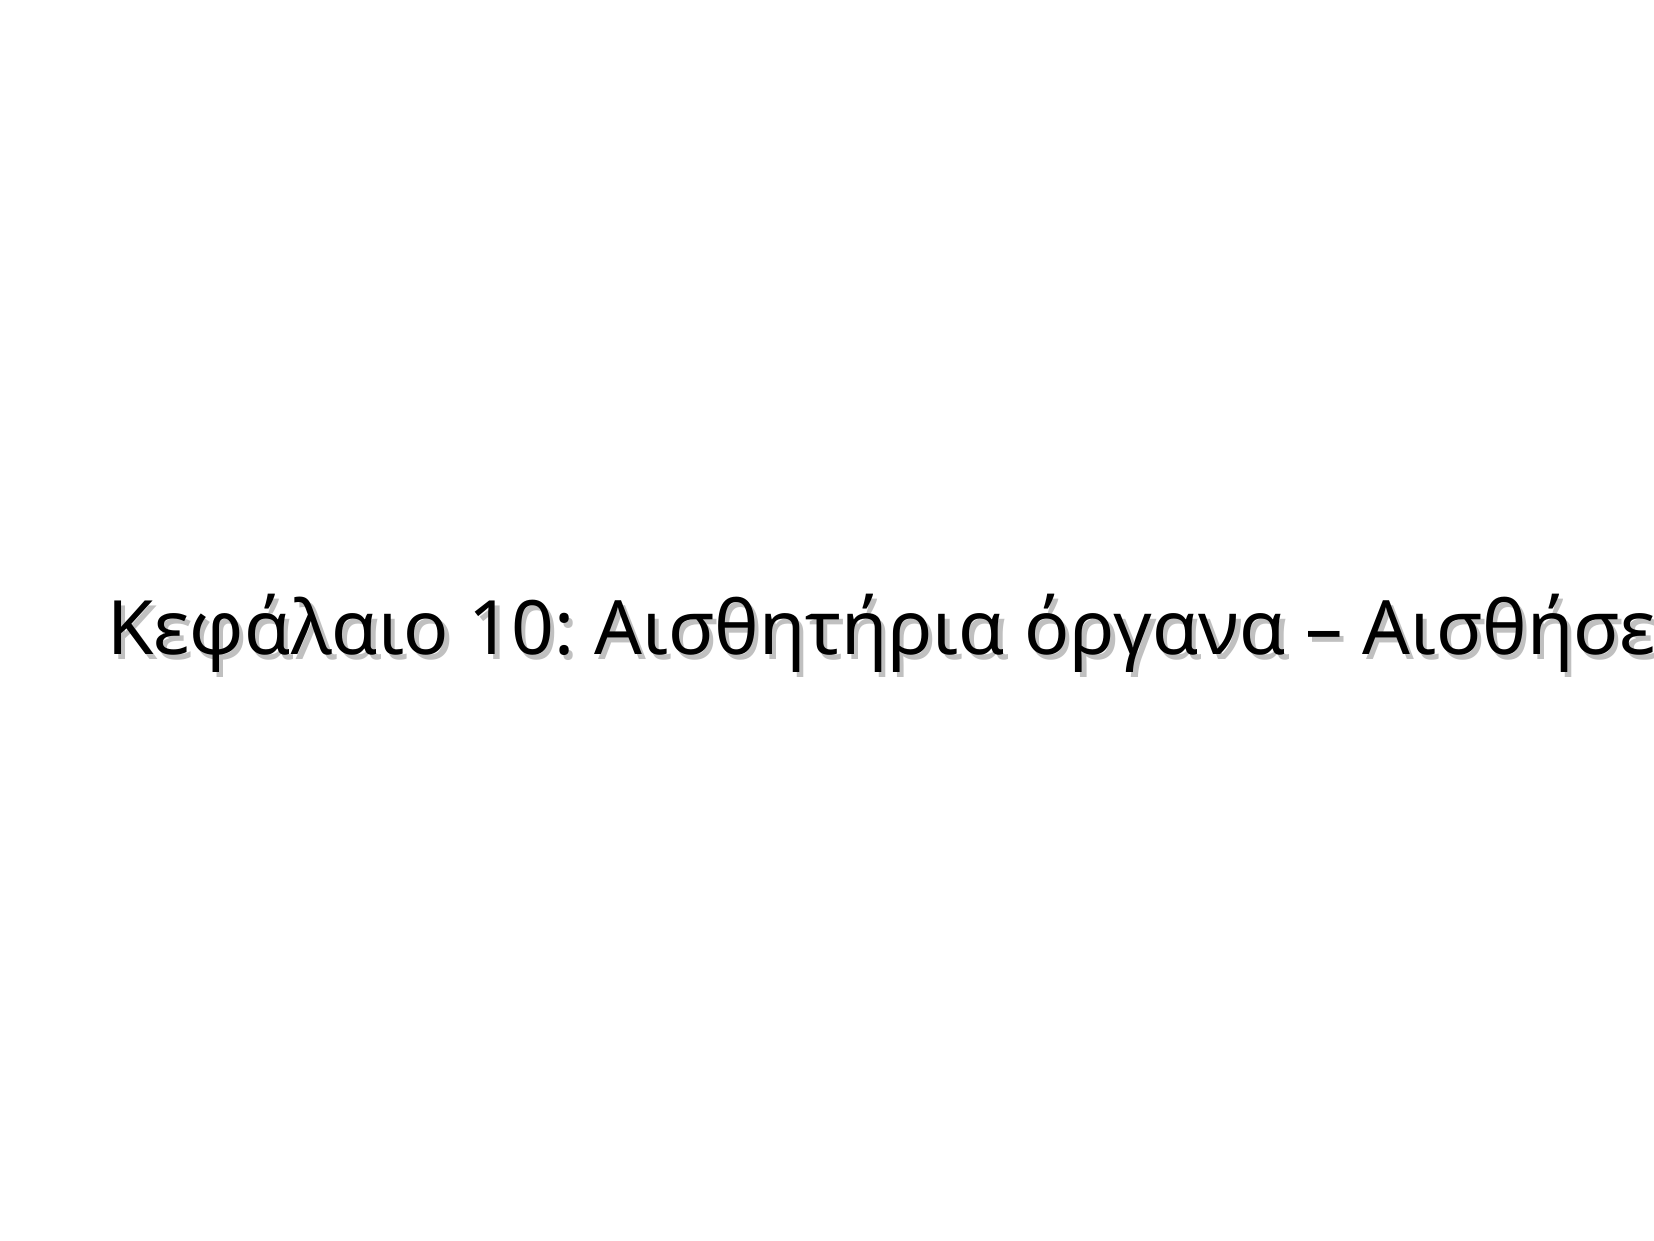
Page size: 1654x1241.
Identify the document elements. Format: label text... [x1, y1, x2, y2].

text_box Κεφάλαιο 10: Αισθητήρια όργανα – Αισθήσεις [92, 567, 1621, 673]
